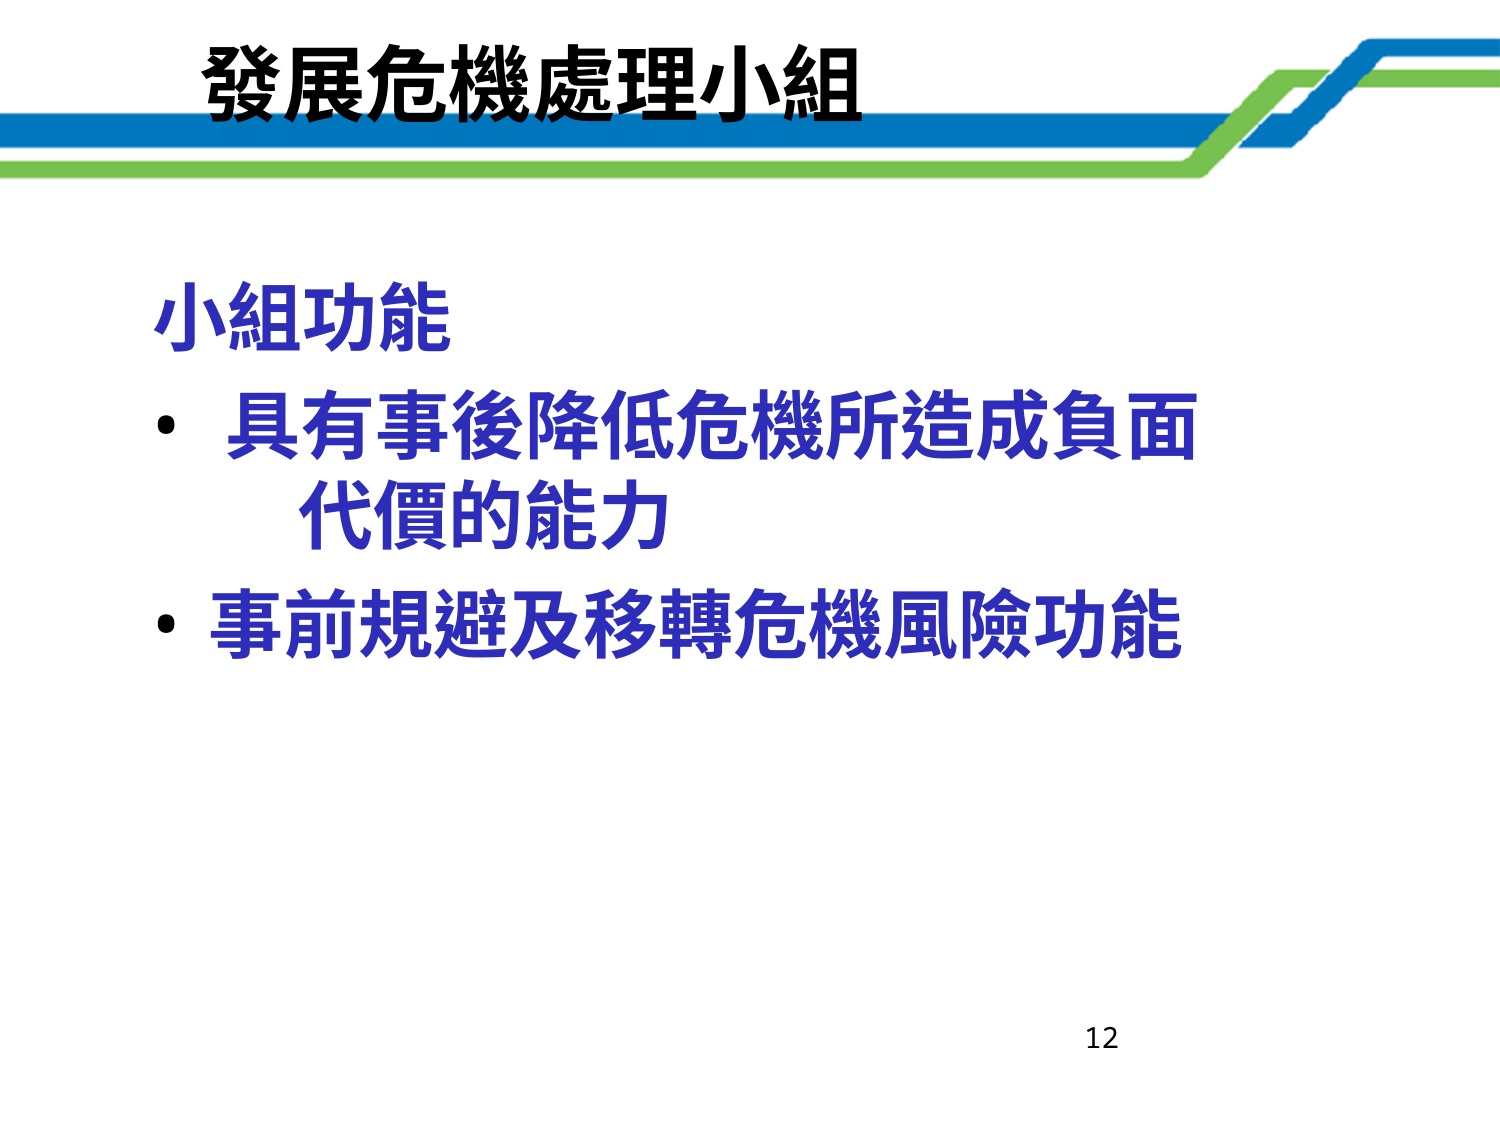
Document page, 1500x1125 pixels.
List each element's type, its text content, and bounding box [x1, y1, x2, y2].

list 小組功能 具有事後降低危機所造成負面代價的能力 事前規避及移轉危機風險功能 [137, 262, 1258, 938]
text_box [1069, 1011, 1382, 1087]
title 發展危機處理小組 [125, 24, 940, 113]
